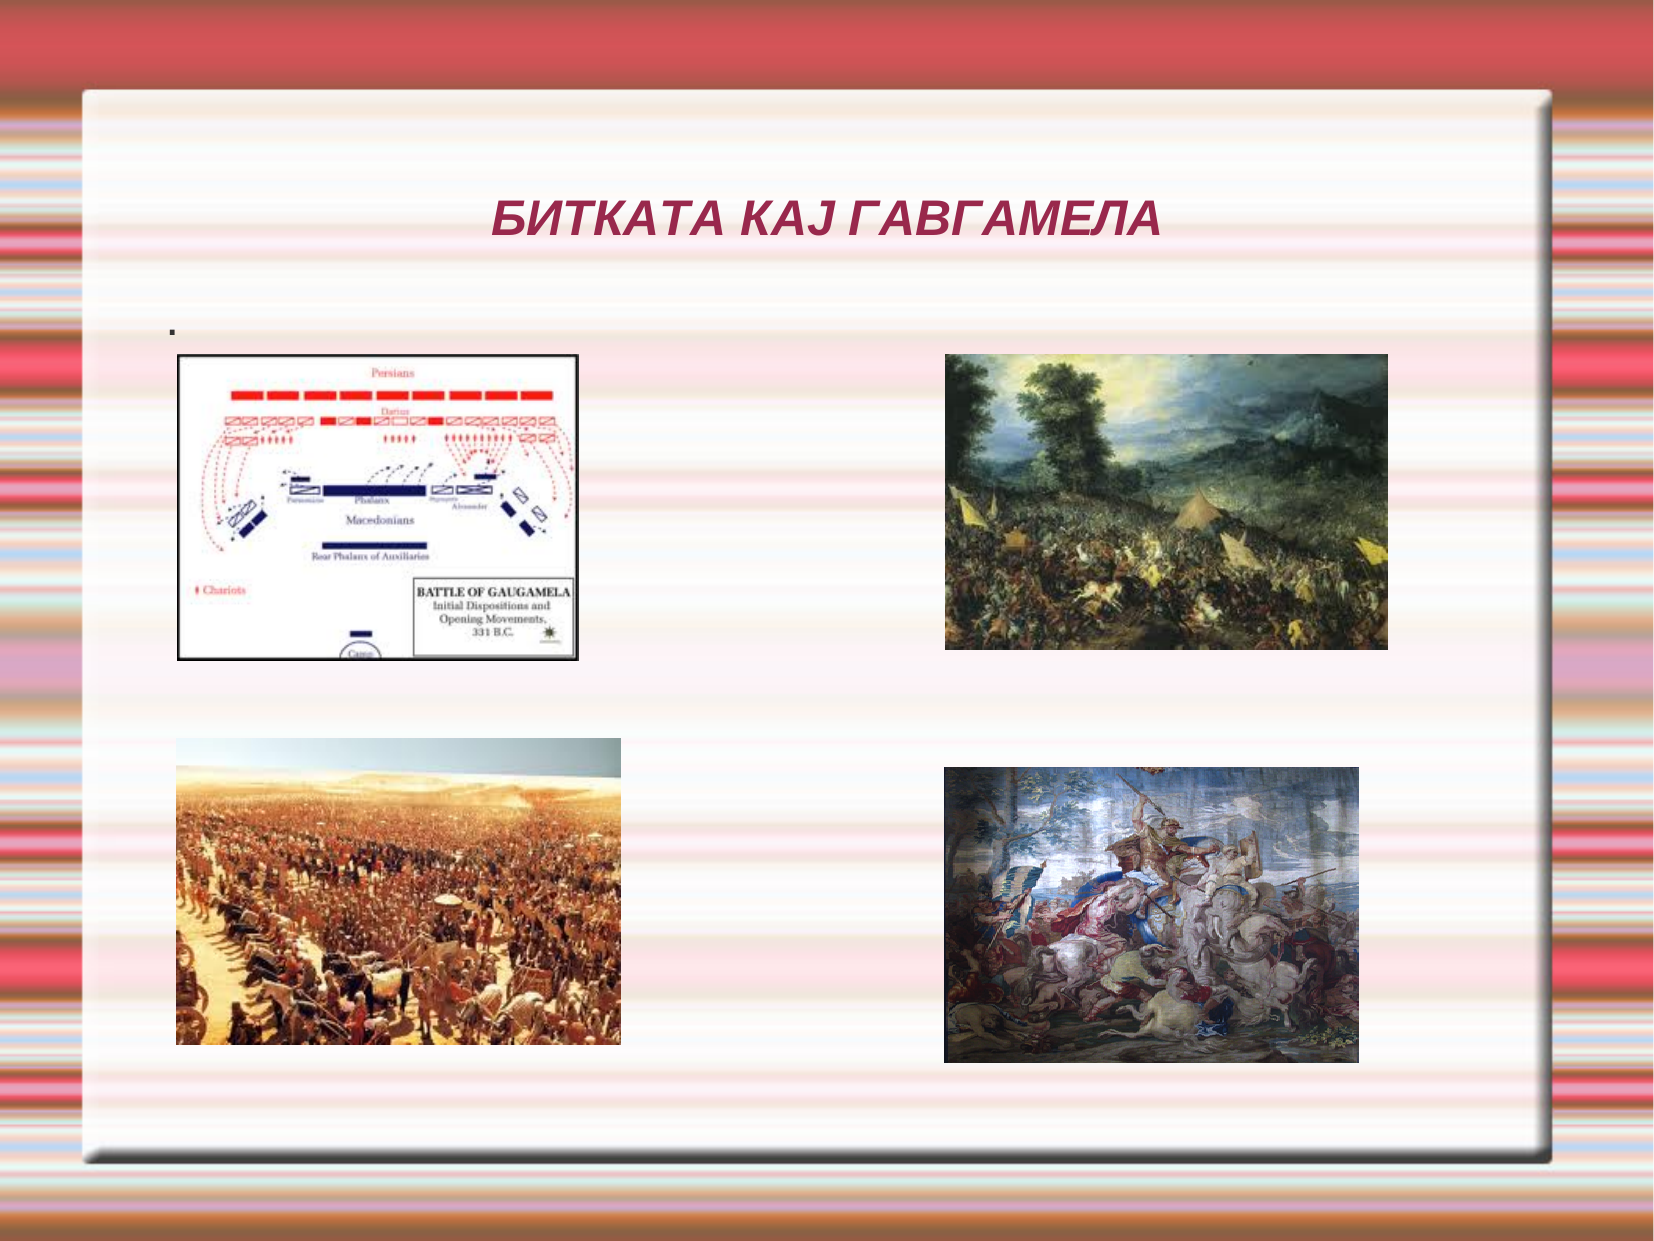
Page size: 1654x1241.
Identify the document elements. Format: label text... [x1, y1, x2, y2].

picture [0, 0, 1654, 1241]
list . [82, 290, 1571, 1109]
title БИТКАТА КАЈ ГАВГАМЕЛА [121, 114, 1534, 290]
